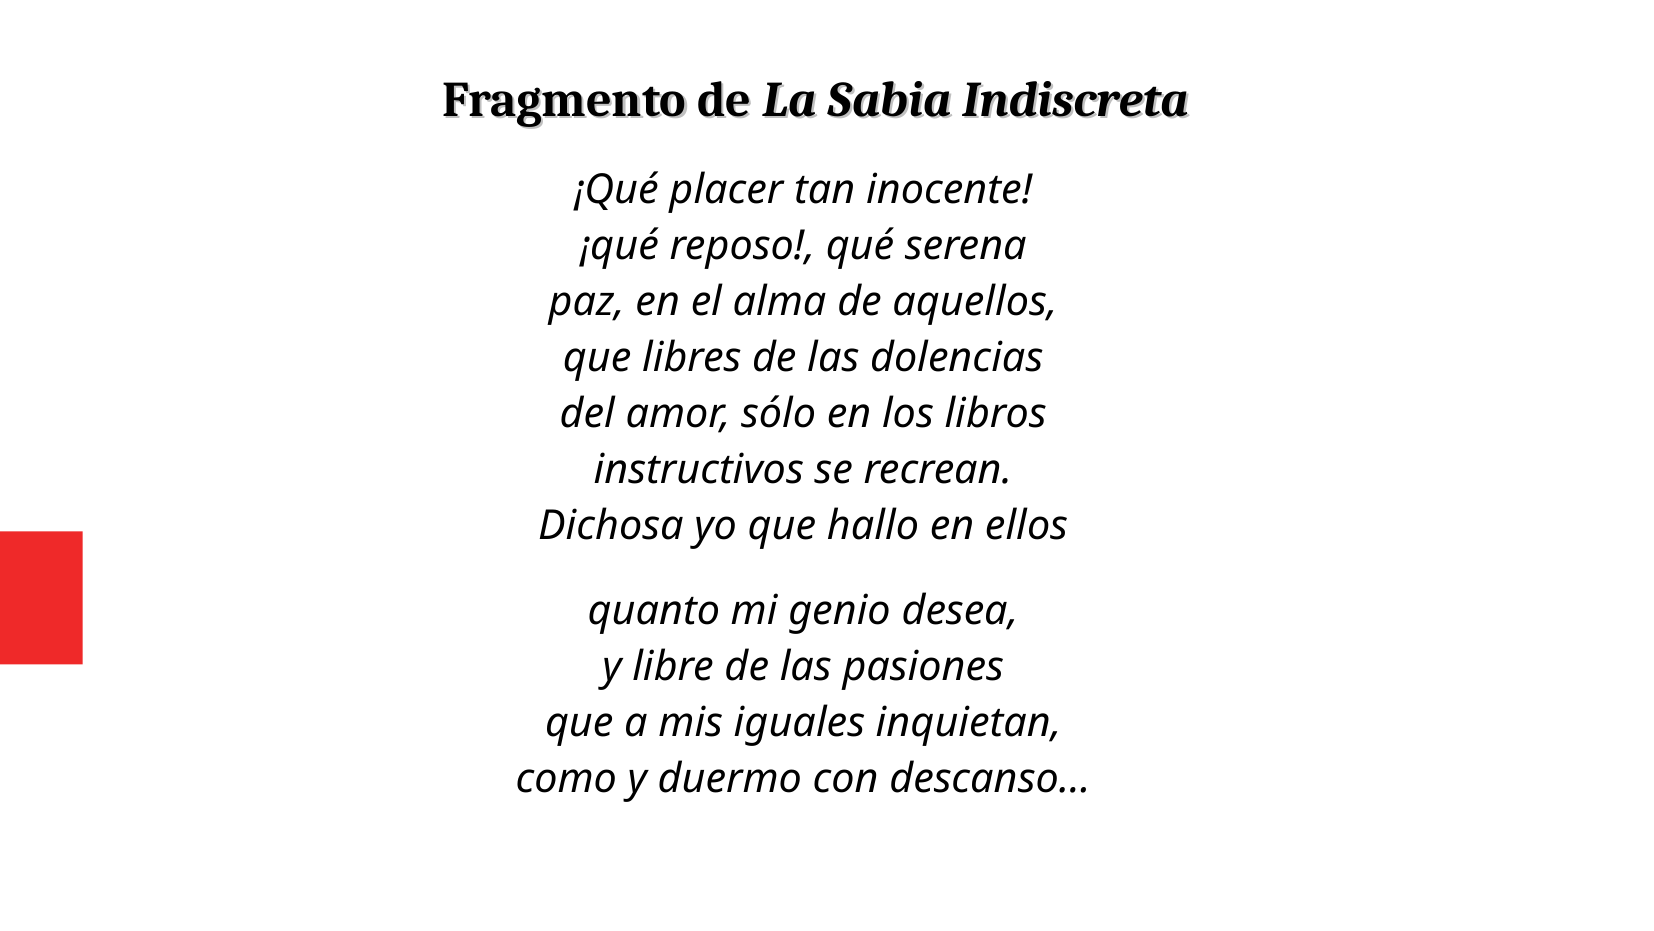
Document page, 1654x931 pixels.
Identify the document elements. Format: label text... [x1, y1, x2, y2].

title Fragmento de La Sabia Indiscreta [35, 29, 1524, 171]
list ¡Qué placer tan inocente! ¡qué reposo!, qué serena paz, en el alma de aquellos, que libres de las dolencias del amor, sólo en los libros instructivos se recrean. Dichosa yo que hallo en ellos quanto mi genio desea, y libre de las pasiones que a mis iguales inquietan, como y duermo con descanso… [59, 159, 1548, 810]
